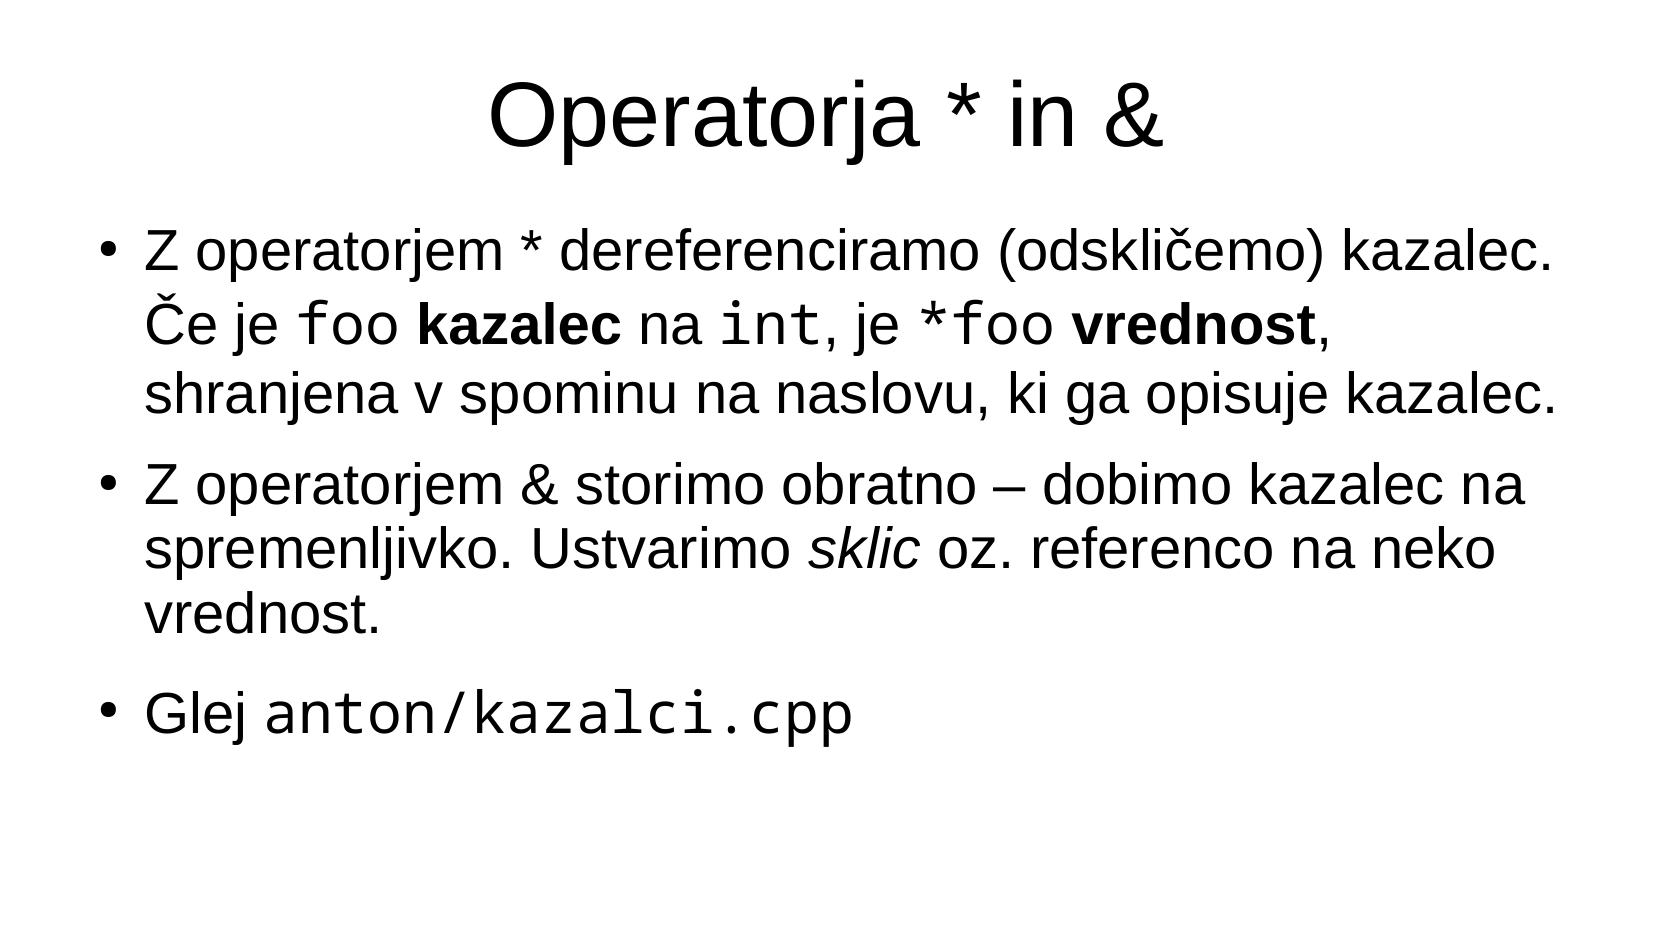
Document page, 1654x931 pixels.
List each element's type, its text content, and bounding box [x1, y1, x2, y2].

title Operatorja * in & [82, 37, 1571, 193]
list Z operatorjem * dereferenciramo (odskličemo) kazalec. Če je foo kazalec na int, je *foo vrednost, shranjena v spominu na naslovu, ki ga opisuje kazalec. Z operatorjem & storimo obratno – dobimo kazalec na spremenljivko. Ustvarimo sklic oz. referenco na neko vrednost. Glej anton/kazalci.cpp [82, 217, 1571, 758]
